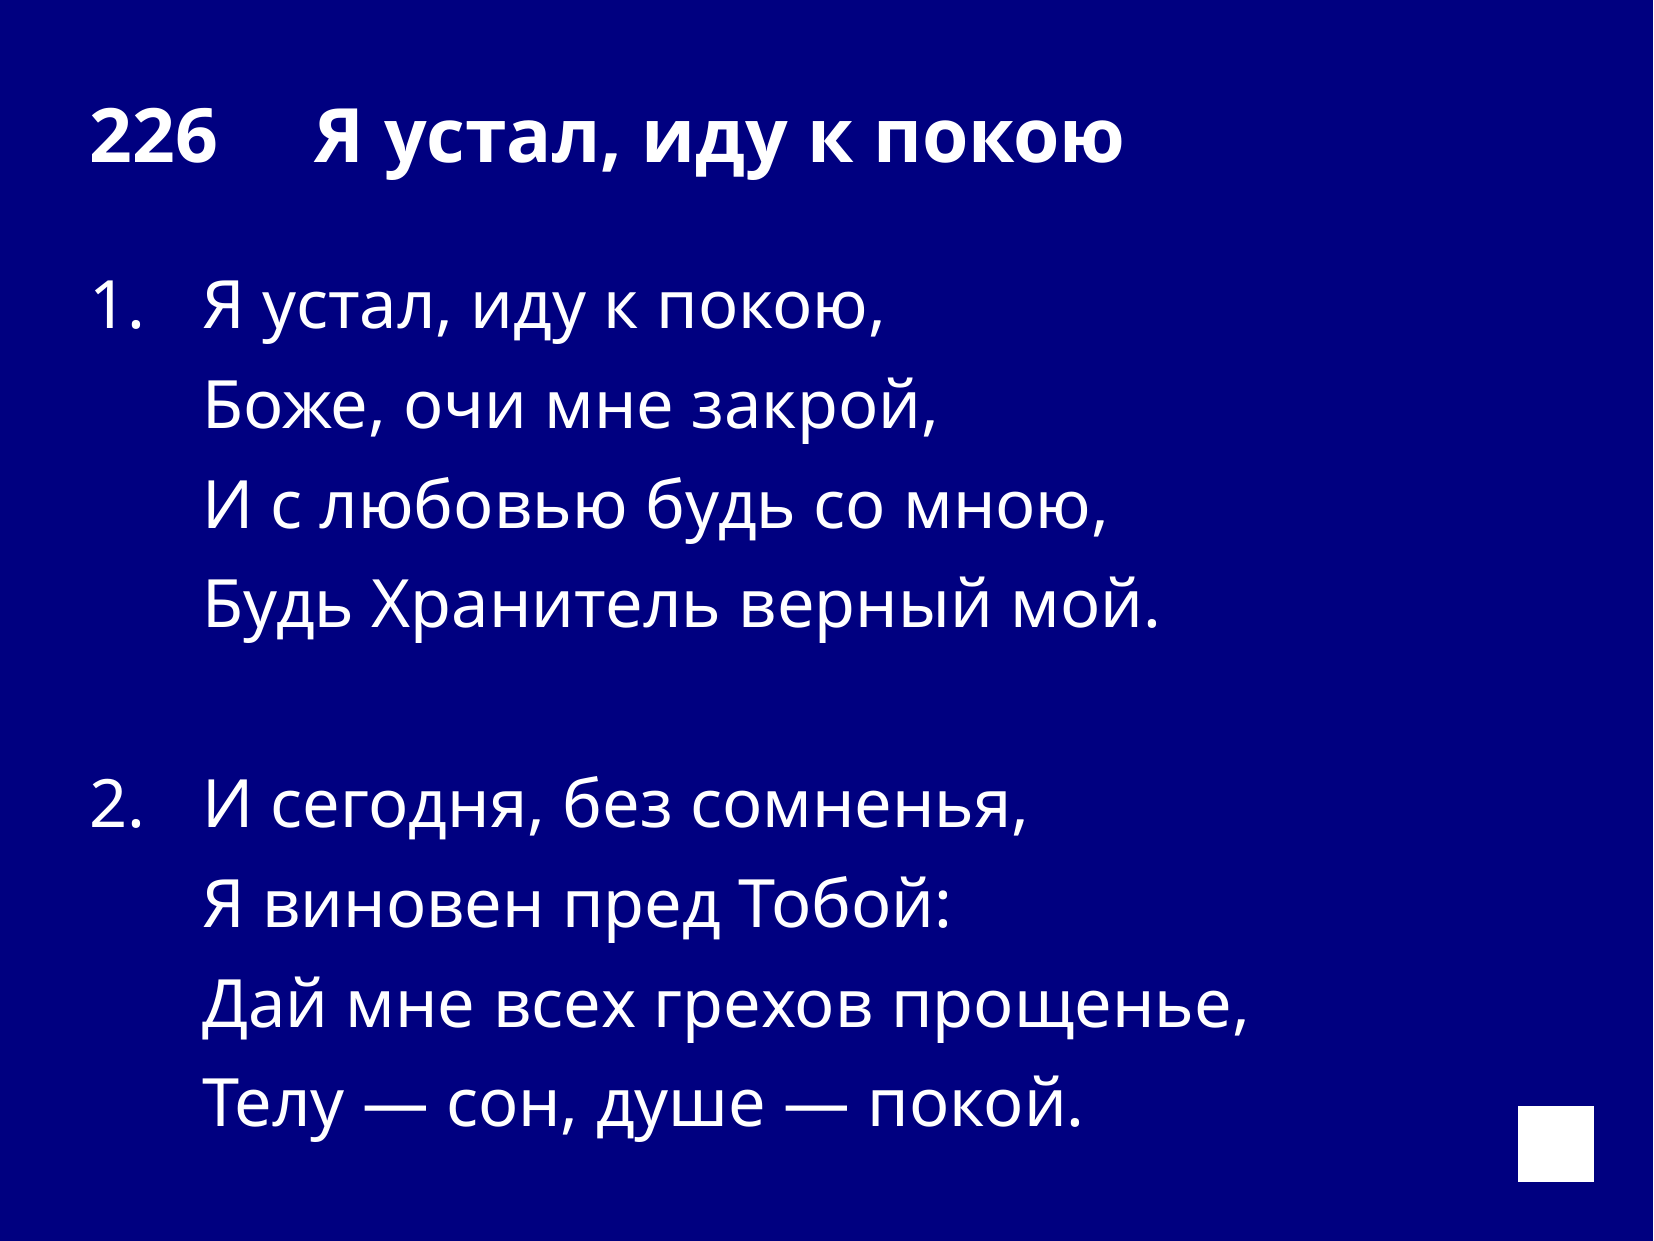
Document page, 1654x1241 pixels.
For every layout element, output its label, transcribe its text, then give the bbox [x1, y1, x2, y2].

text_box 226 Я устал, иду к покою [75, 75, 1576, 188]
text_box 1. Я устал, иду к покою, Боже, очи мне закрой, И с любовью будь со мною, Будь Хранитель верный мой. 2. И сегодня, без сомненья, Я виновен пред Тобой: Дай мне всех грехов прощенье, Телу — сон, душе — покой. [75, 188, 1576, 1163]
text_box [1518, 1106, 1594, 1182]
